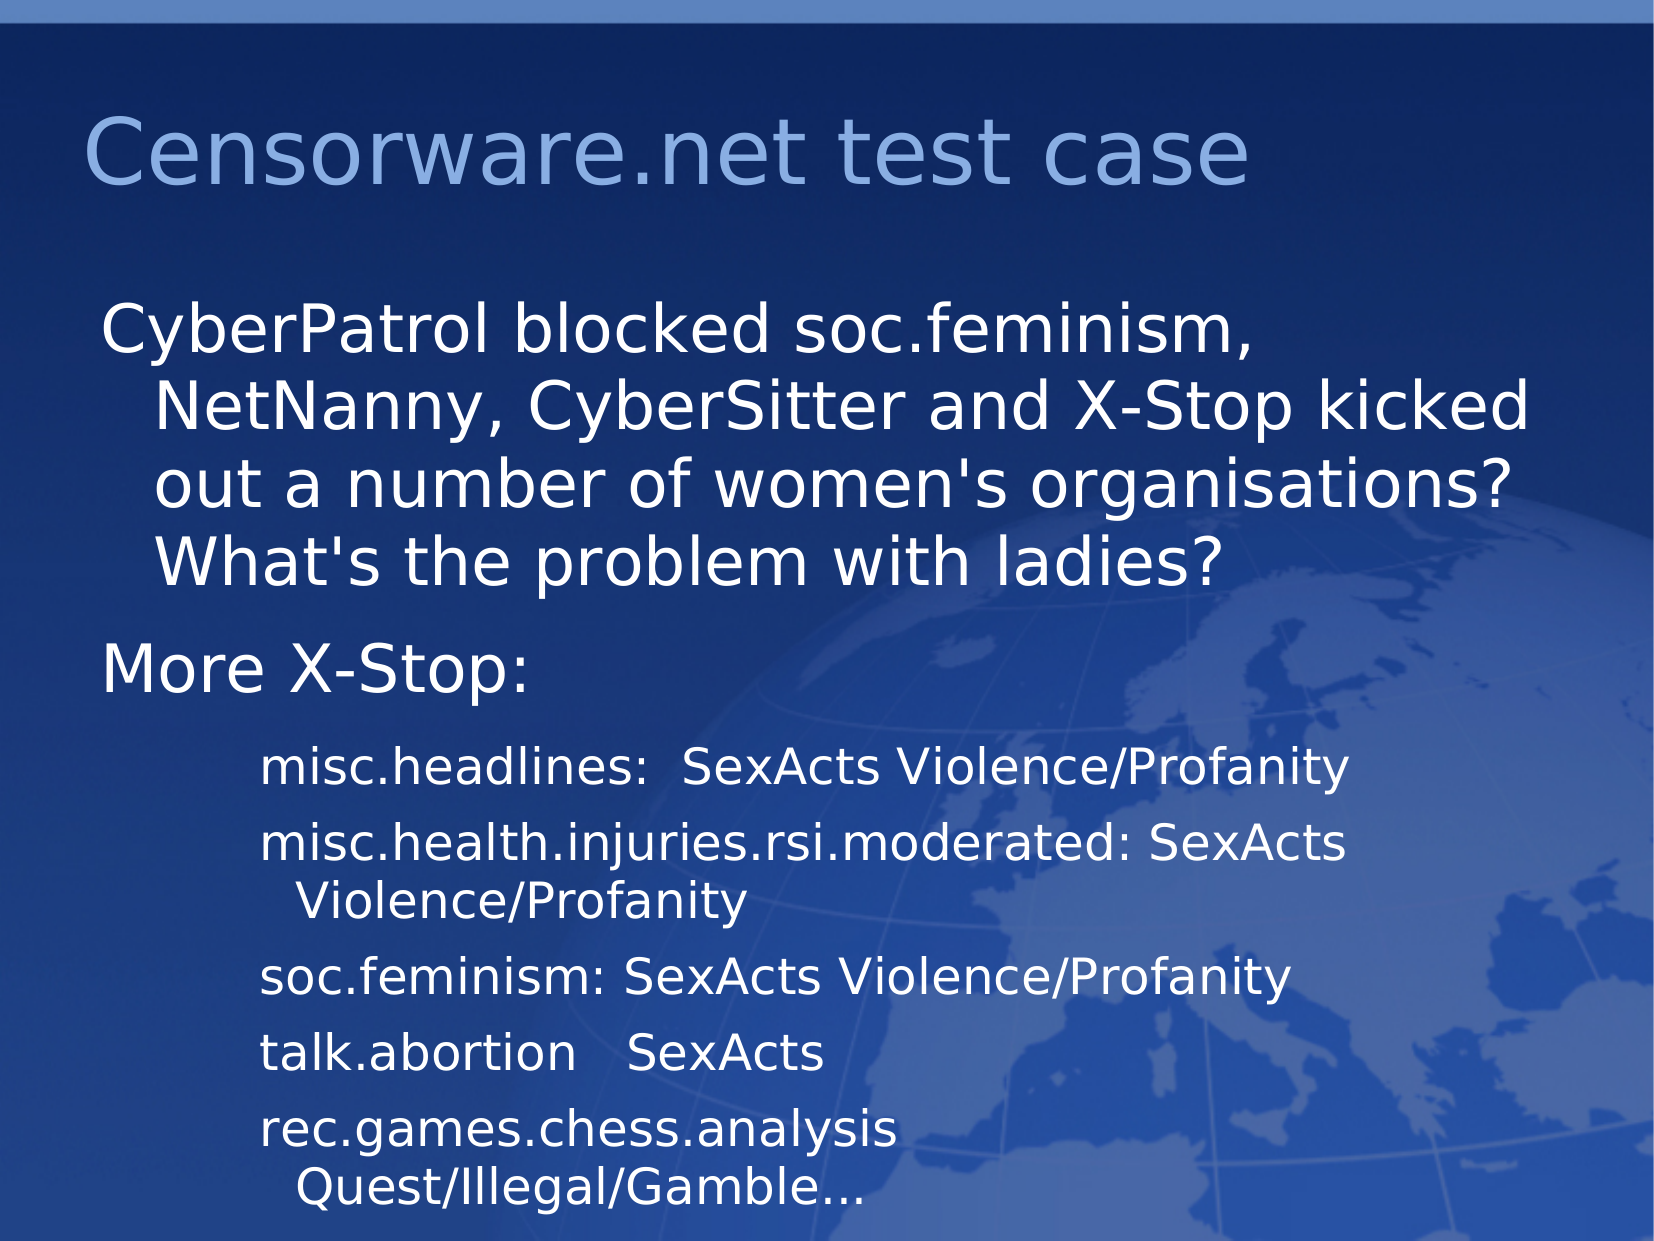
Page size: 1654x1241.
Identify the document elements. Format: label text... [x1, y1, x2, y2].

list CyberPatrol blocked soc.feminism, NetNanny, CyberSitter and X-Stop kicked out a number of women's organisations? What's the problem with ladies? More X-Stop: misc.headlines: SexActs Violence/Profanity misc.health.injuries.rsi.moderated: SexActs Violence/Profanity soc.feminism: SexActs Violence/Profanity talk.abortion SexActs rec.games.chess.analysis Quest/Illegal/Gamble... [82, 290, 1571, 1217]
title Censorware.net test case [82, 56, 1571, 250]
picture [0, 0, 1654, 1241]
